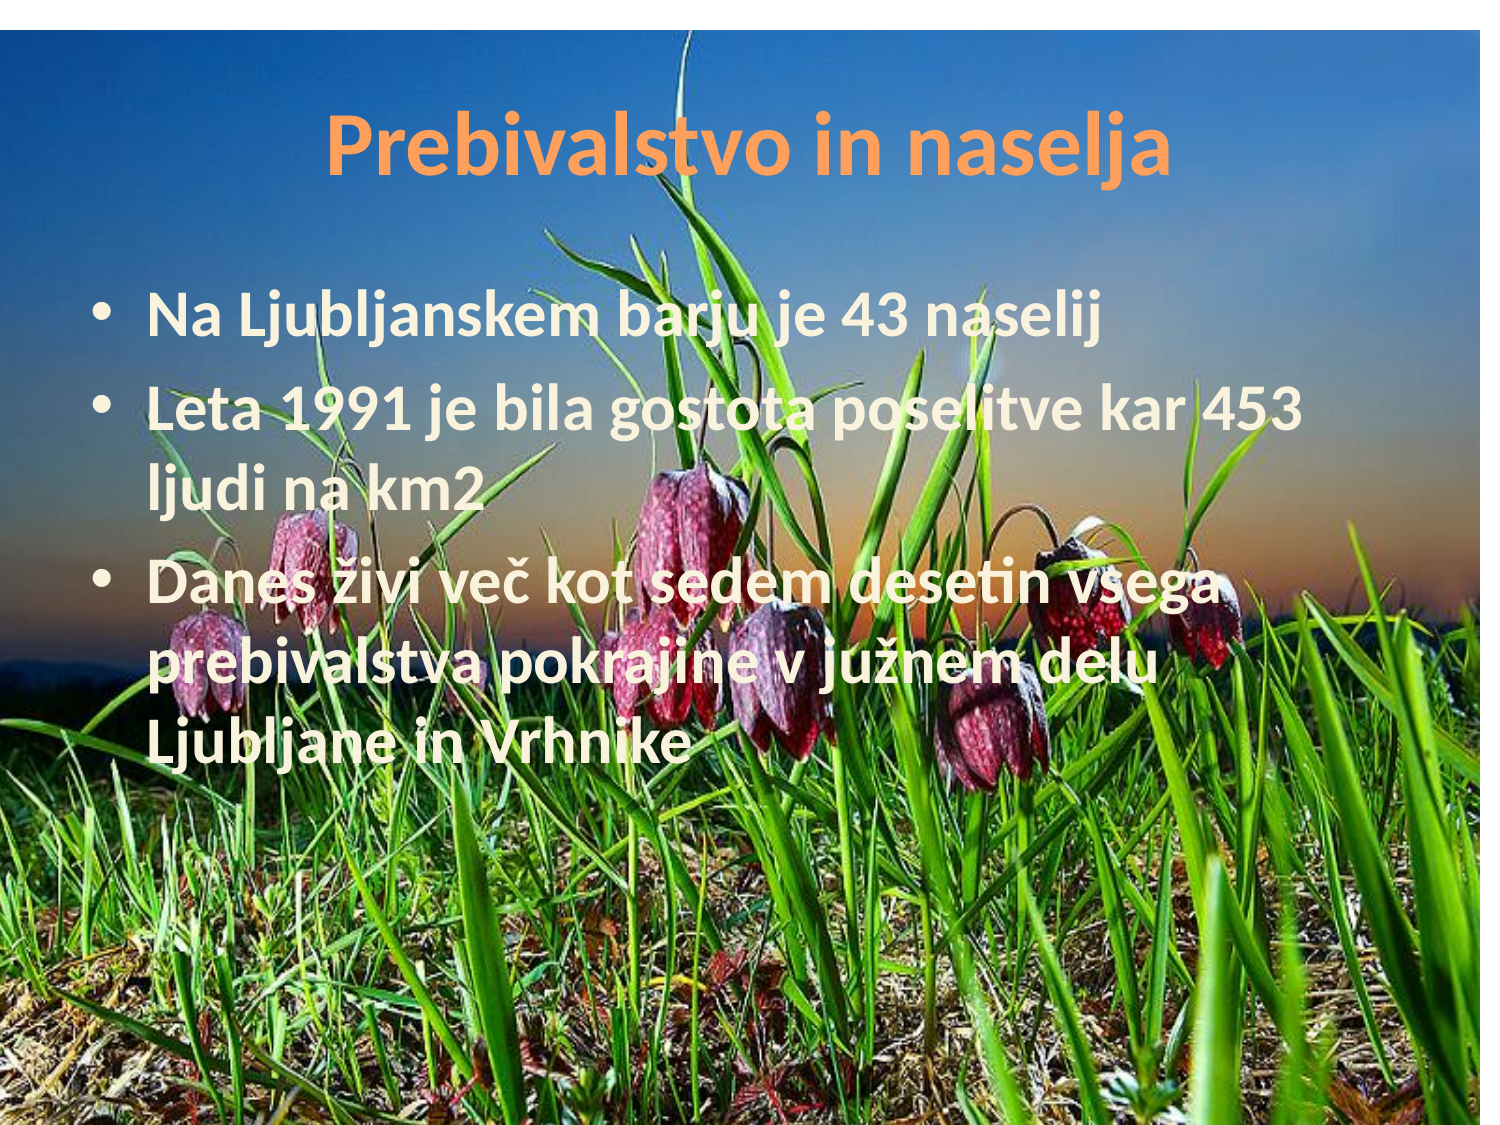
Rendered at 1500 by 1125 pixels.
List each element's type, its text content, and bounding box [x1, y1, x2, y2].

title Prebivalstvo in naselja [75, 45, 1425, 233]
list Na Ljubljanskem barju je 43 naselij Leta 1991 je bila gostota poselitve kar 453 ljudi na km2 Danes živi več kot sedem desetin vsega prebivalstva pokrajine v južnem delu Ljubljane in Vrhnike [75, 262, 1425, 1005]
picture [0, 30, 1480, 1125]
